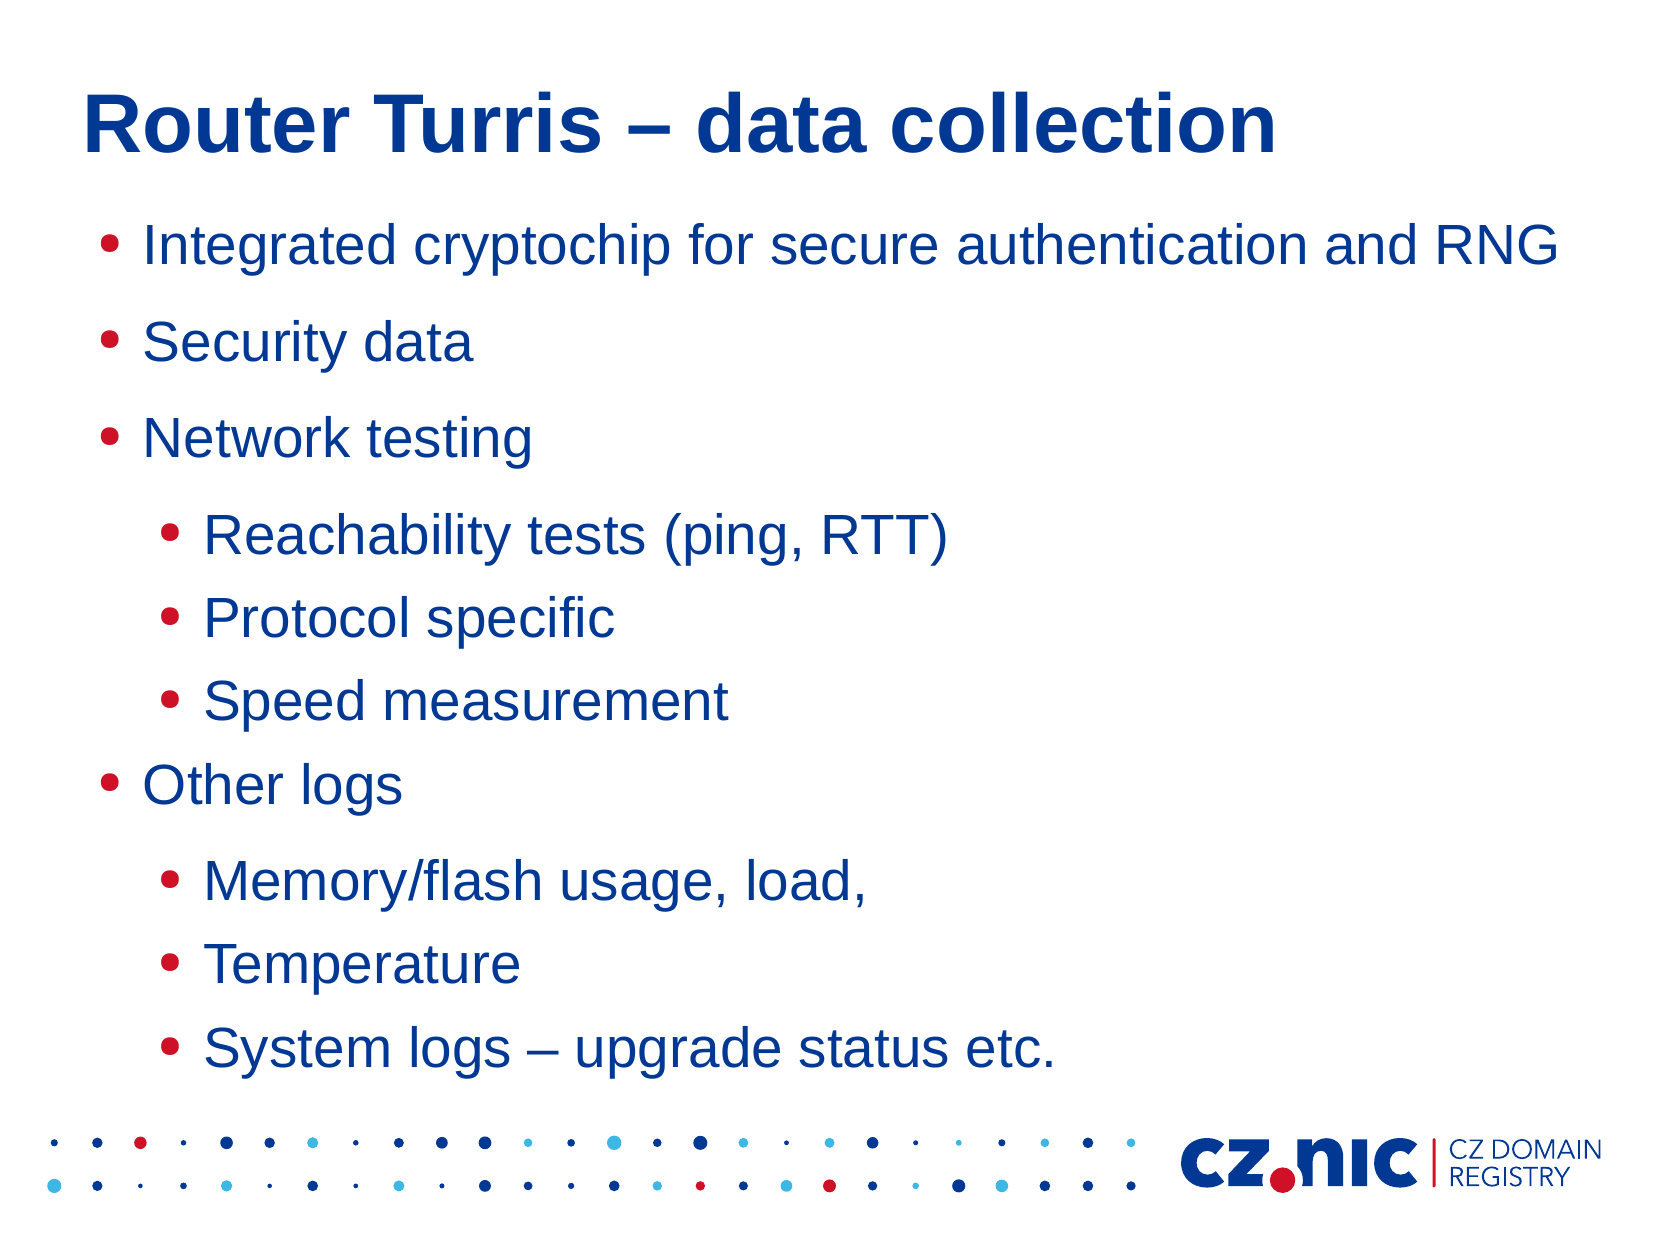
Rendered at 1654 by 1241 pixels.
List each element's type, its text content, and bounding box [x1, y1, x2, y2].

title Router Turris – data collection [82, 70, 1571, 178]
list Integrated cryptochip for secure authentication and RNG Security data Network testing Reachability tests (ping, RTT) Protocol specific Speed measurement Other logs Memory/flash usage, load, Temperature System logs – upgrade status etc. [82, 213, 1571, 1099]
